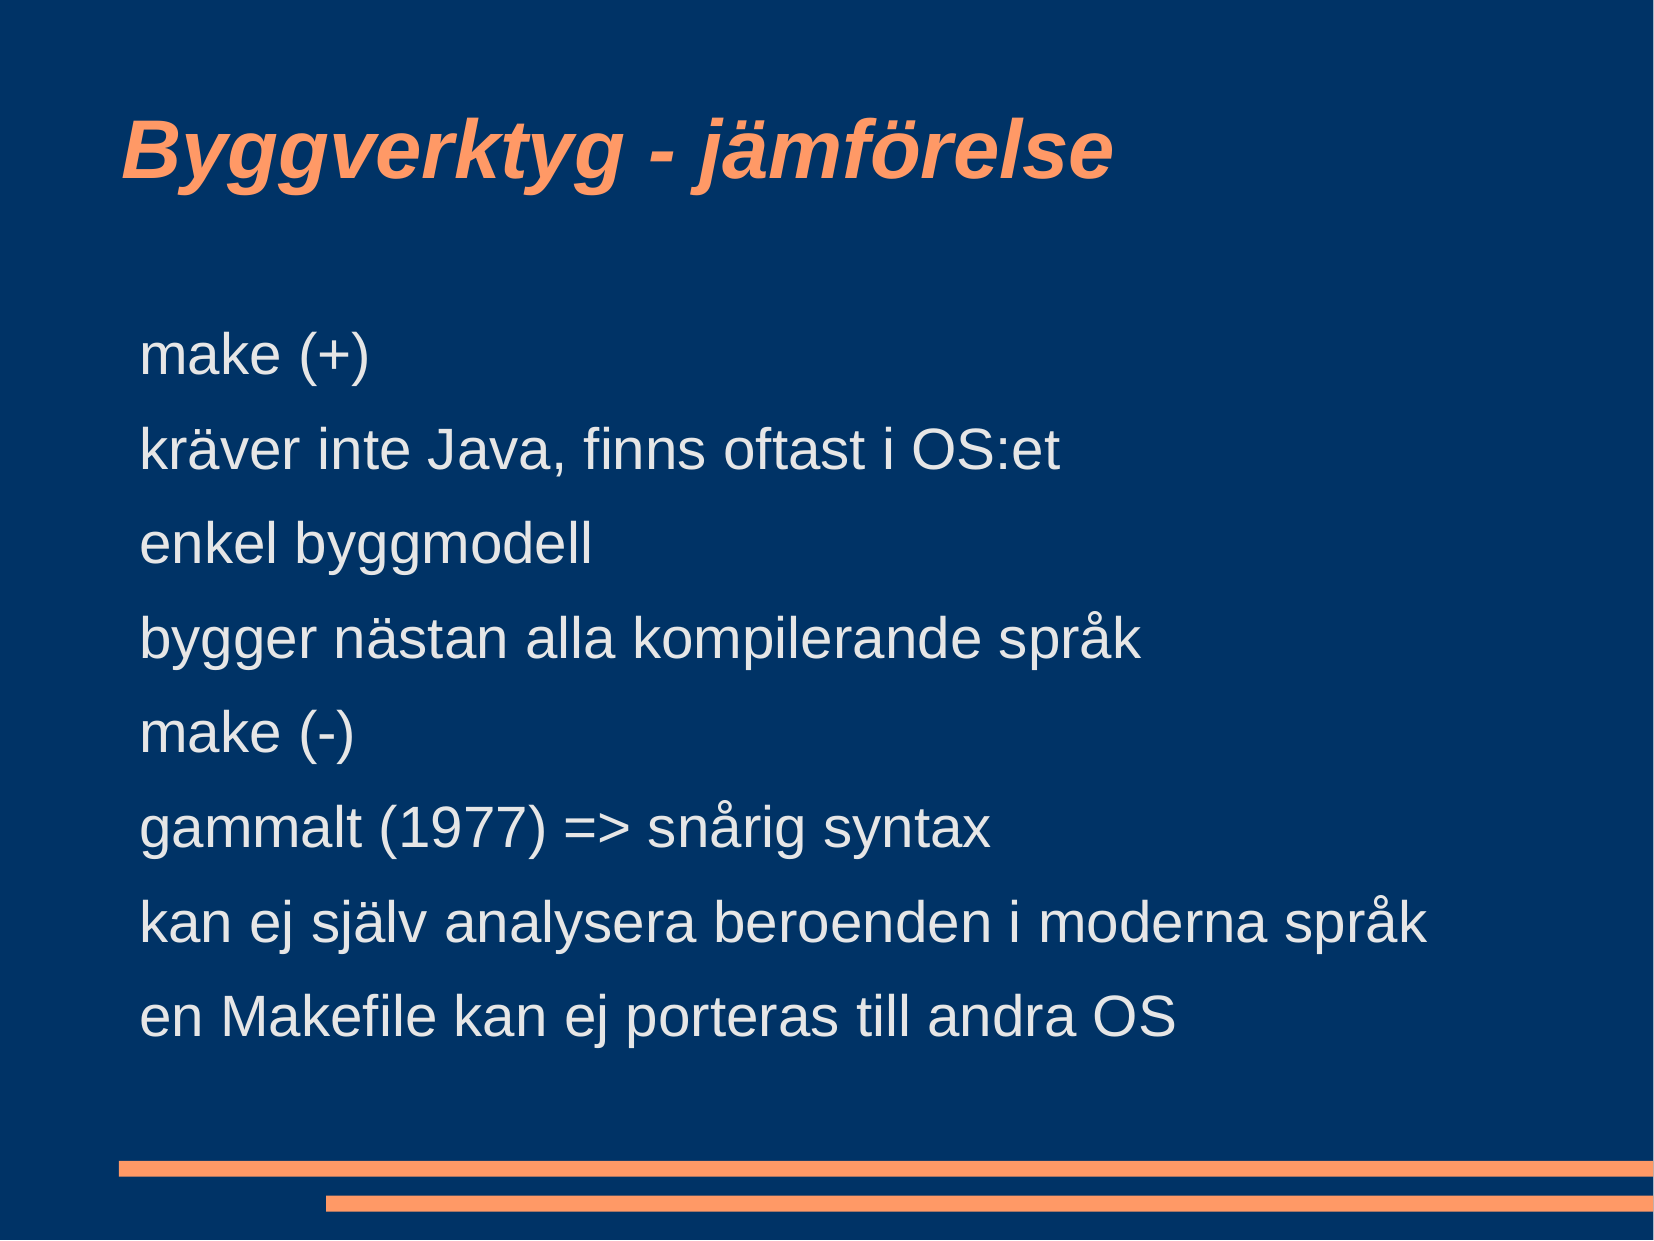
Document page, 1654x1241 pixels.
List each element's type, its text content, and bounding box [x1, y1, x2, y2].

list make (+) kräver inte Java, finns oftast i OS:et enkel byggmodell bygger nästan alla kompilerande språk make (-) gammalt (1977) => snårig syntax kan ej själv analysera beroenden i moderna språk en Makefile kan ej porteras till andra OS [121, 322, 1561, 1132]
title Byggverktyg - jämförelse [121, 46, 1534, 254]
